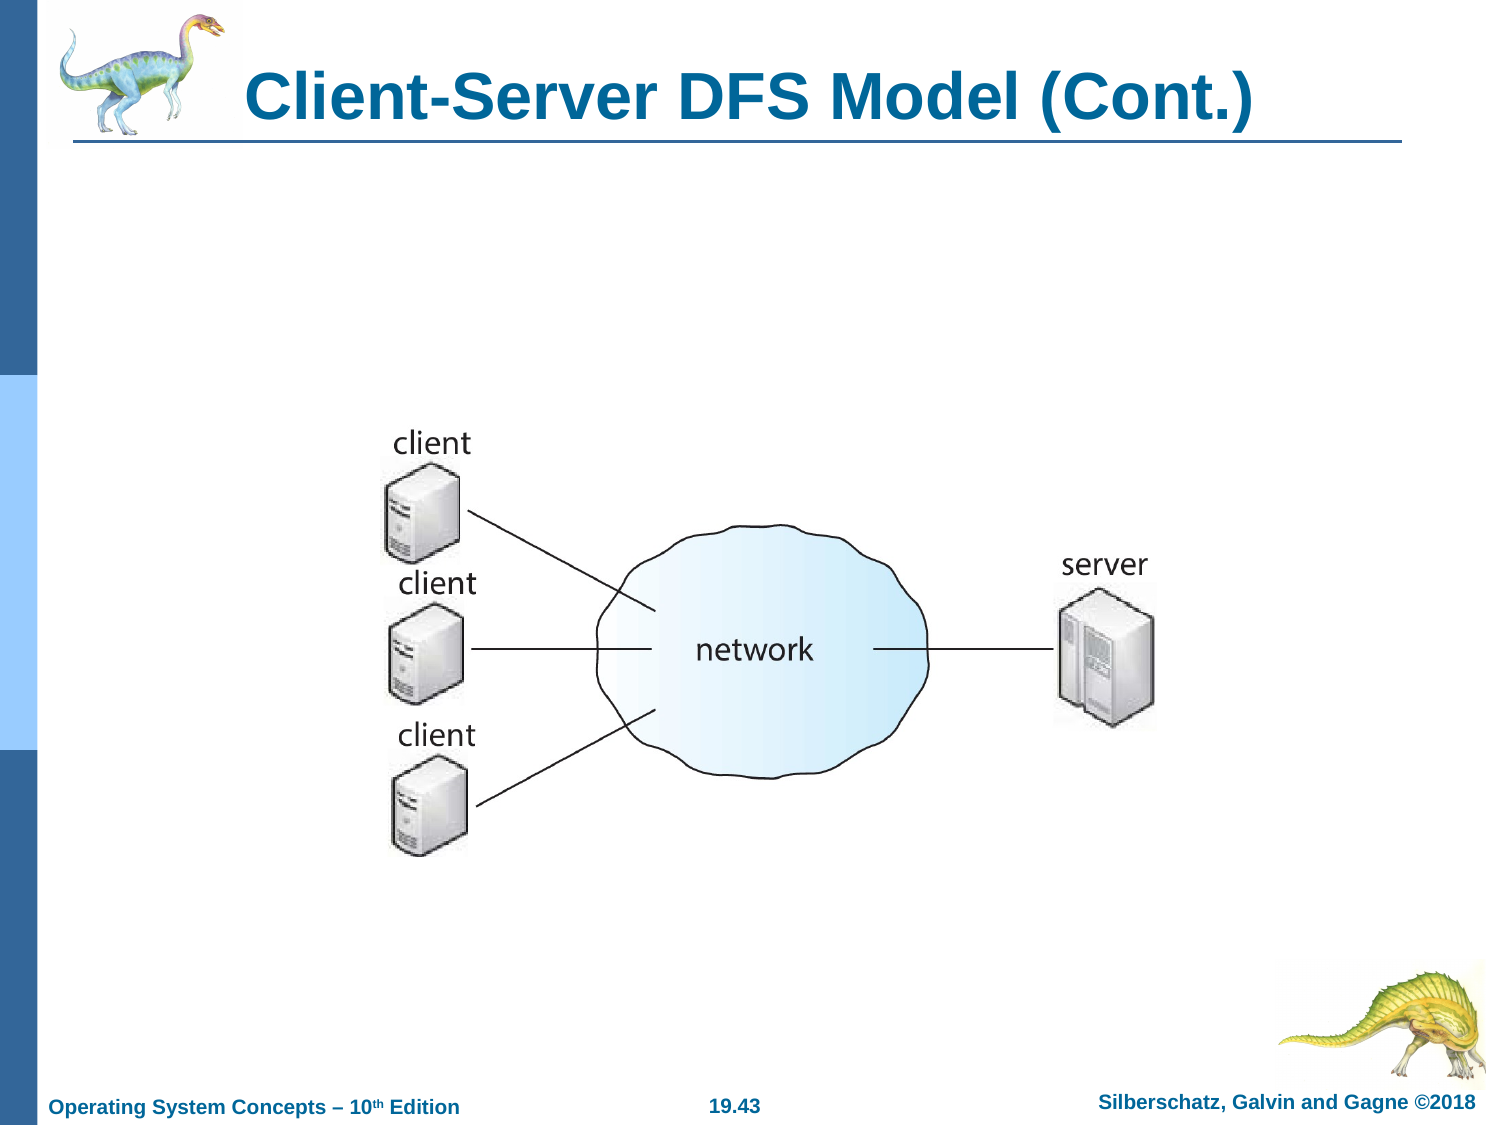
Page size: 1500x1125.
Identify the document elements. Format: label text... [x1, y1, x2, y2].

title Client-Server DFS Model (Cont.) [75, 45, 1426, 141]
picture [1415, 1094, 1423, 1099]
picture [1275, 959, 1486, 1090]
picture [46, 0, 243, 149]
picture [380, 381, 1157, 858]
